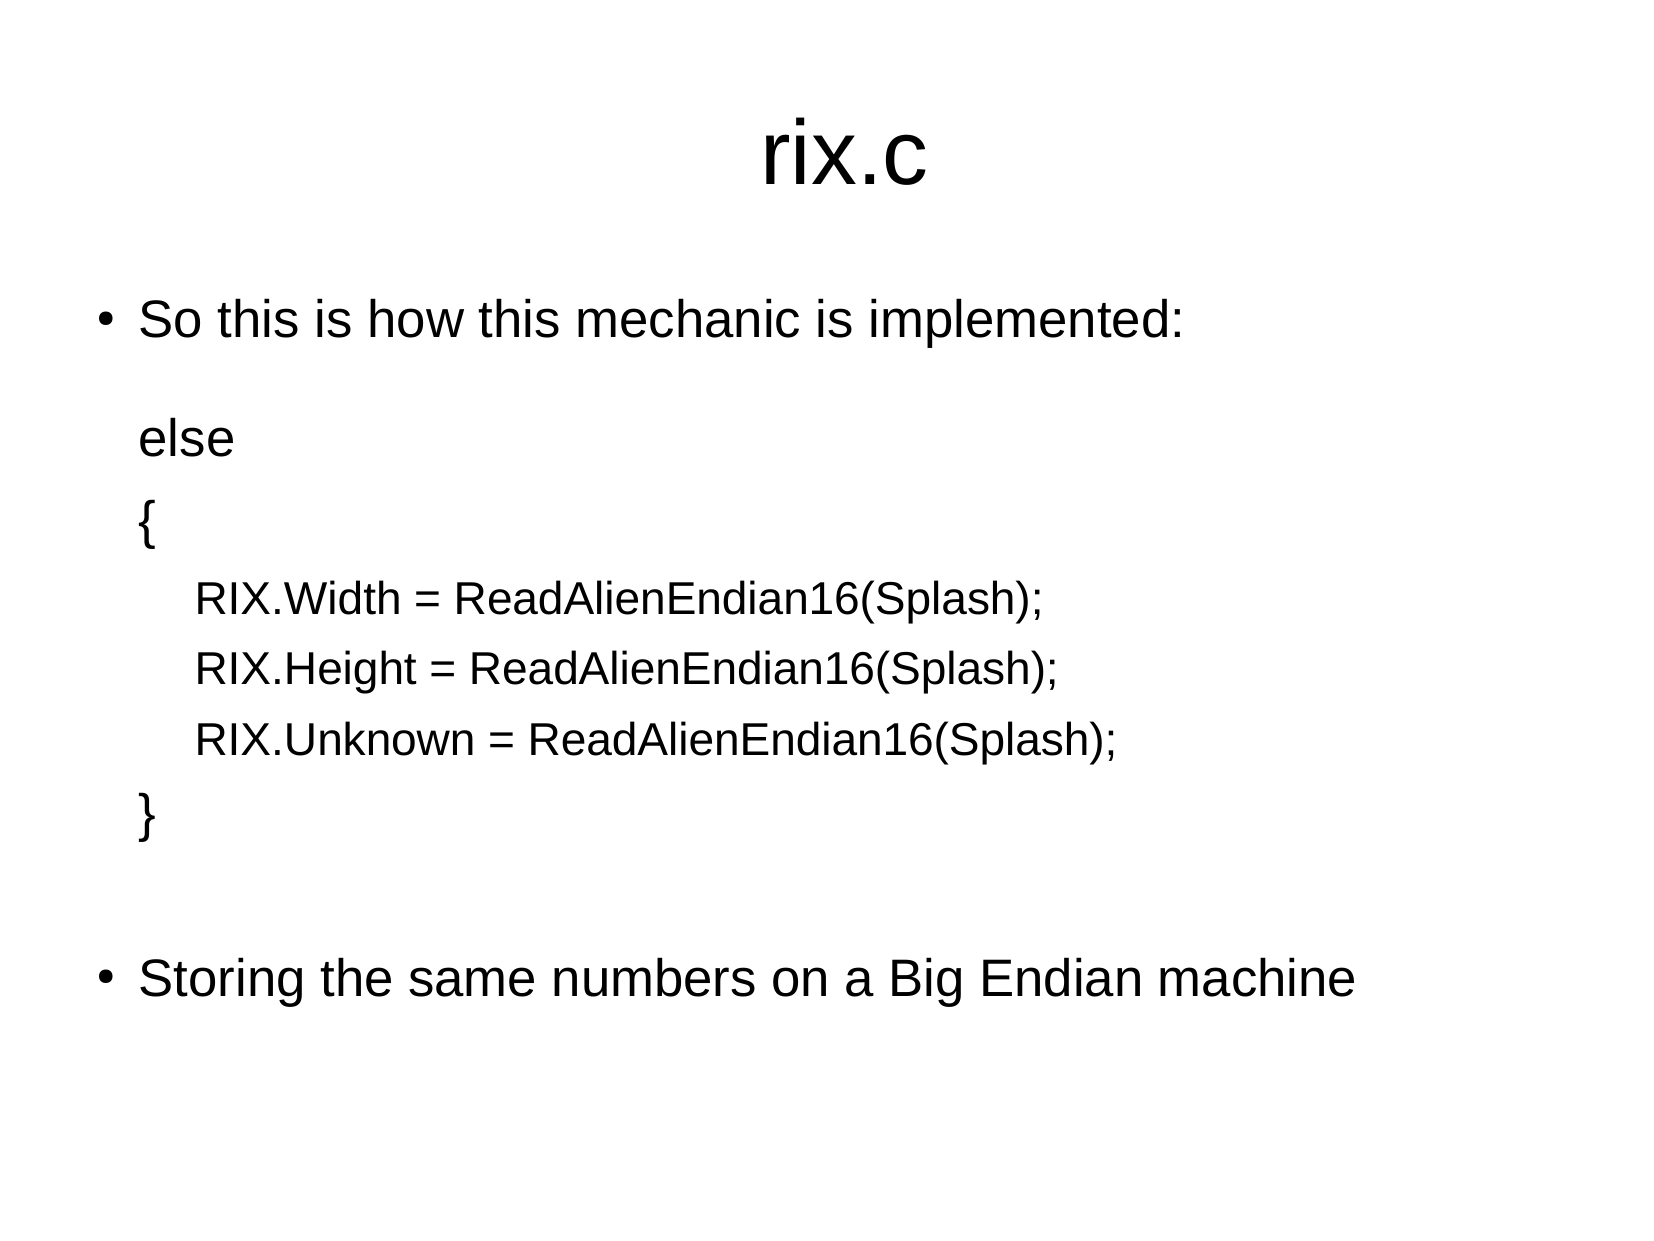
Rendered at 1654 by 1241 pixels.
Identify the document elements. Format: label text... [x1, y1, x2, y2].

list So this is how this mechanic is implemented: else { RIX.Width = ReadAlienEndian16(Splash); RIX.Height = ReadAlienEndian16(Splash); RIX.Unknown = ReadAlienEndian16(Splash); } Storing the same numbers on a Big Endian machine [82, 290, 1571, 1010]
title rix.c [82, 49, 1571, 257]
